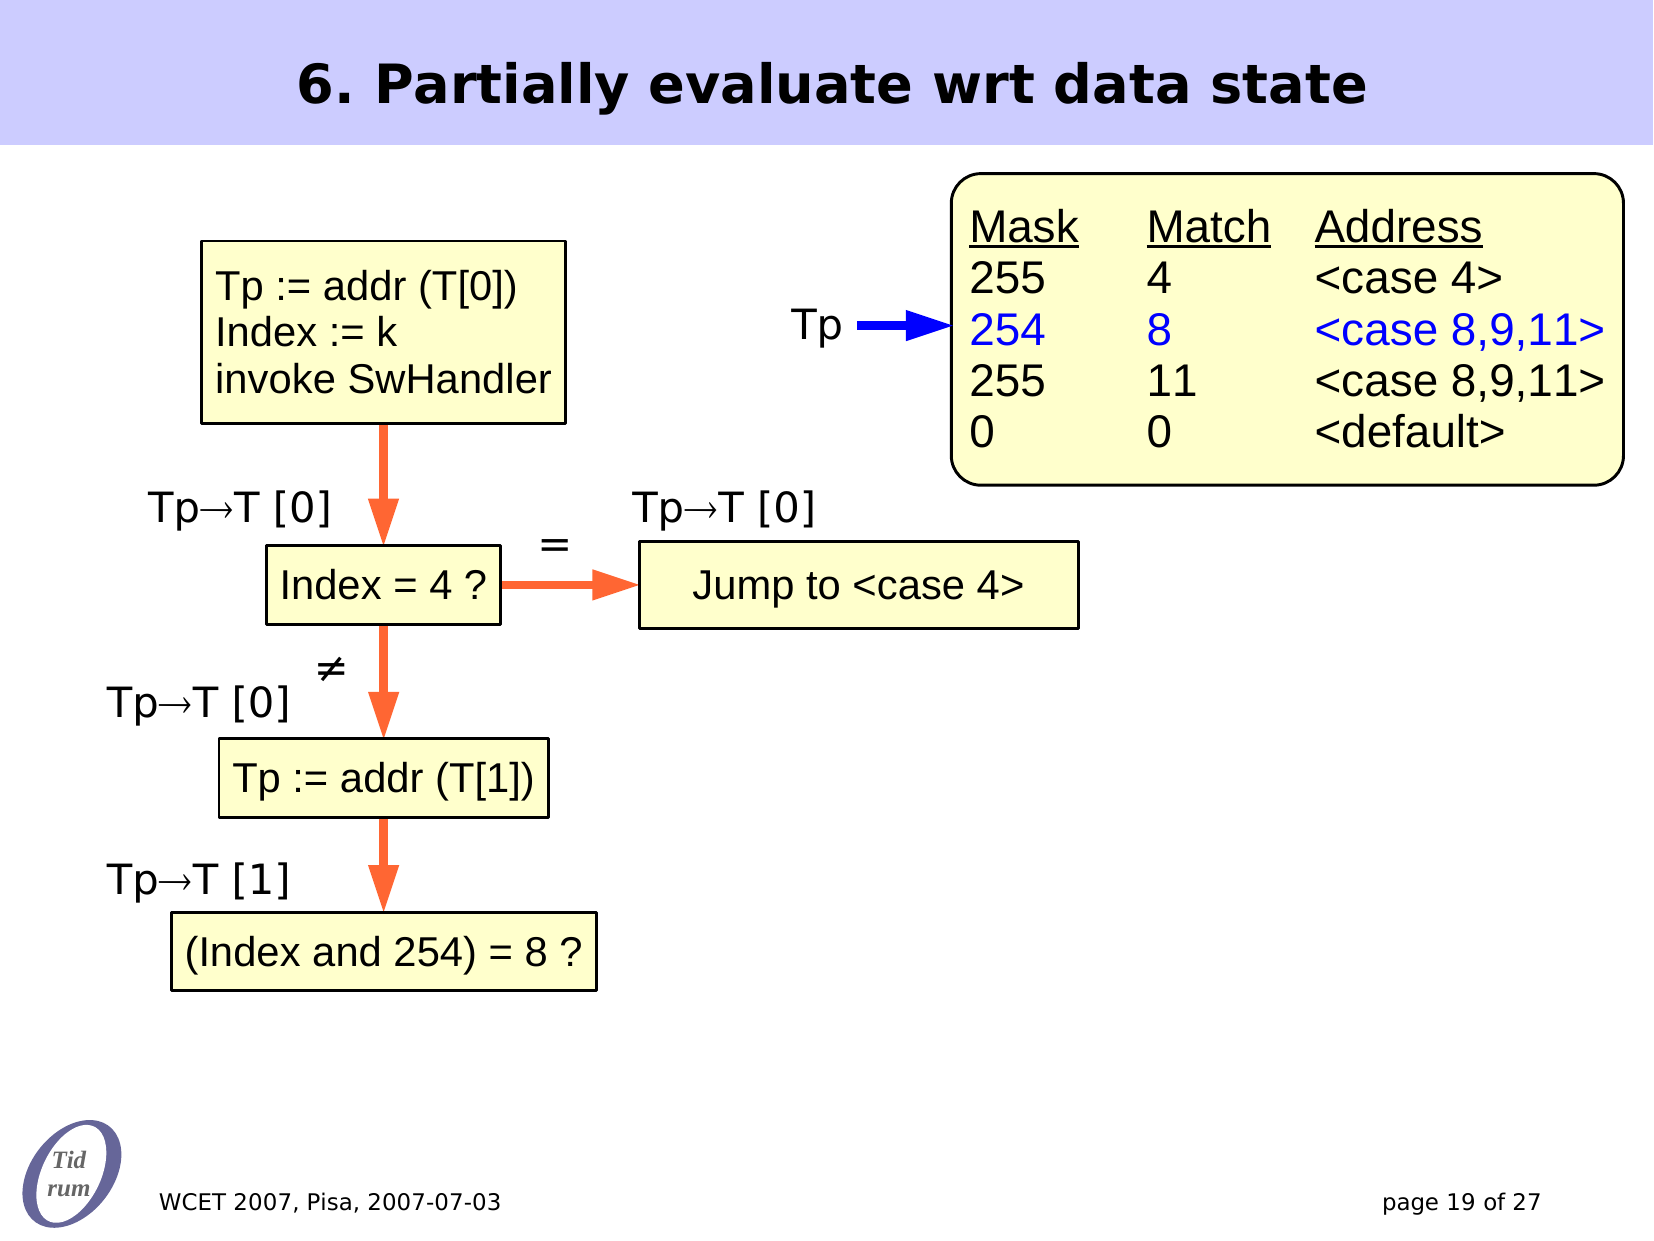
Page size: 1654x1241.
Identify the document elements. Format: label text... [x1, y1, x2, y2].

text_box Tp := addr (T[0]) Index := k invoke SwHandler [201, 241, 566, 424]
text_box Jump to <case 4> [639, 541, 1079, 629]
text_box Tp := addr (T[1]) [218, 738, 549, 818]
text_box = [537, 519, 573, 568]
text_box Index = 4 ? [266, 545, 501, 625]
text_box ≠ [313, 643, 350, 692]
text_box Tp [791, 300, 844, 350]
text_box Mask Match Address 255 4 <case 4> 254 8 <case 8,9,11> 255 11 <case 8,9,11> 0 0 <default> [951, 173, 1624, 486]
text_box TpT [1] [106, 856, 298, 911]
text_box TpT [0] [632, 484, 824, 539]
title 6. Partially evaluate wrt data state [78, 43, 1588, 126]
text_box (Index and 254) = 8 ? [171, 912, 597, 991]
text_box TpT [0] [106, 679, 298, 734]
text_box TpT [0] [148, 484, 340, 539]
